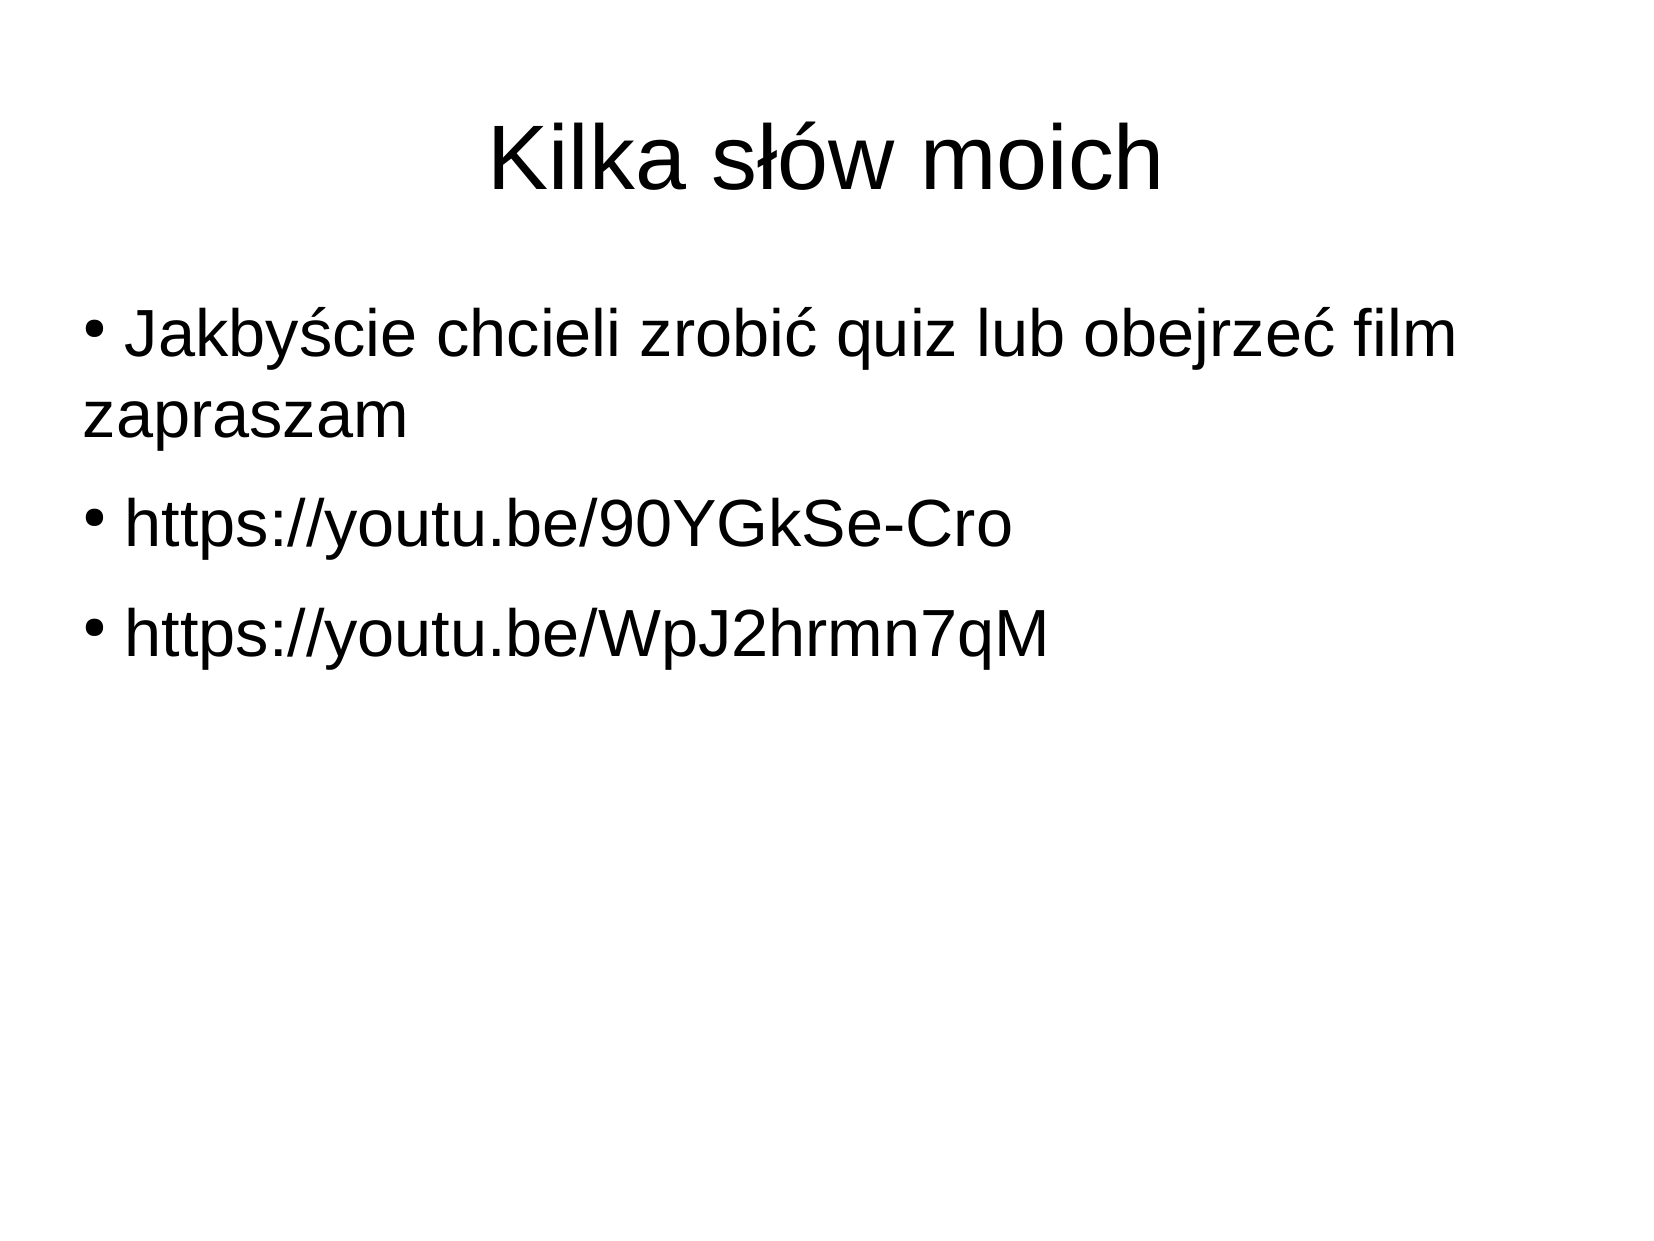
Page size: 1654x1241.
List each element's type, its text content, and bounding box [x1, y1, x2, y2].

list Jakbyście chcieli zrobić quiz lub obejrzeć film zapraszam https://youtu.be/90YGkSe-Cro https://youtu.be/WpJ2hrmn7qM [82, 290, 1571, 1109]
title Kilka słów moich [82, 49, 1571, 257]
